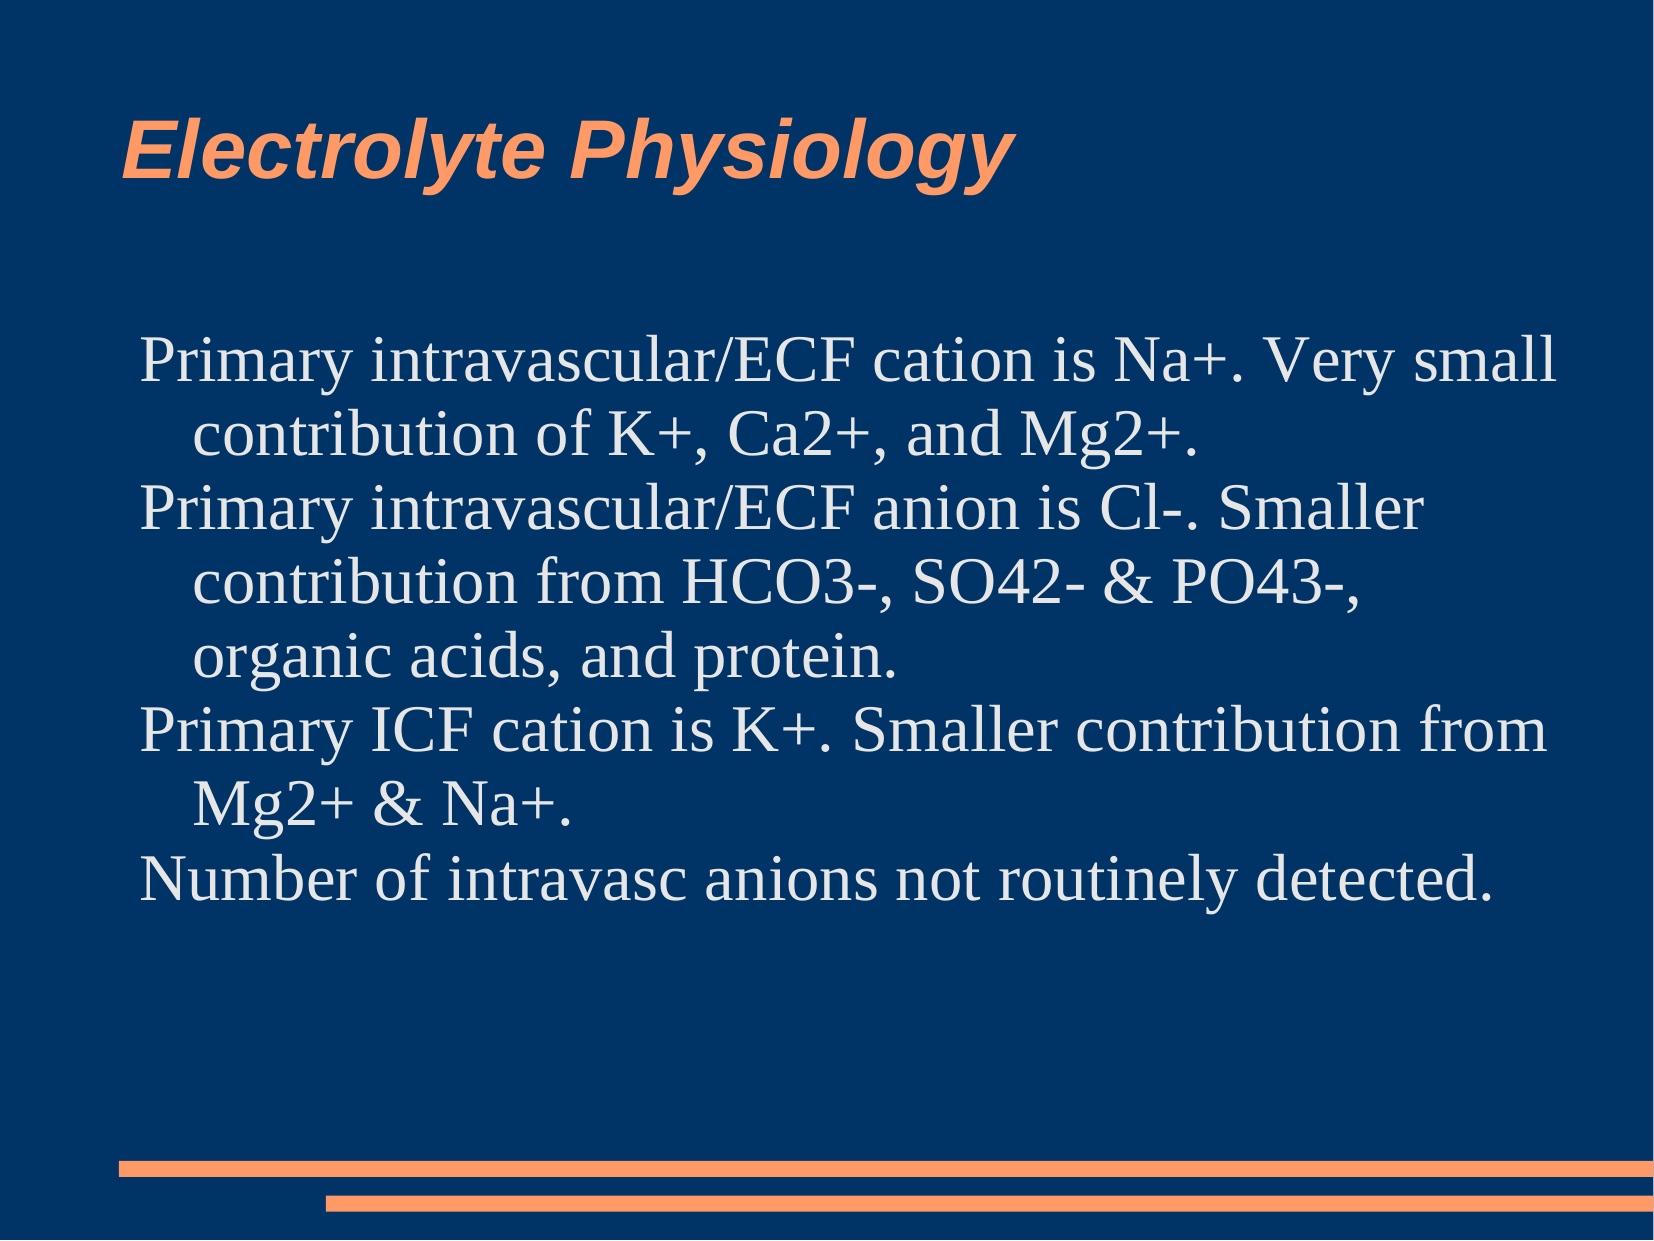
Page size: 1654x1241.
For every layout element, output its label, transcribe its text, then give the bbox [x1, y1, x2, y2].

title Electrolyte Physiology [121, 46, 1534, 254]
list Primary intravascular/ECF cation is Na+. Very small contribution of K+, Ca2+, and Mg2+. Primary intravascular/ECF anion is Cl-. Smaller contribution from HCO3-, SO42- & PO43-, organic acids, and protein. Primary ICF cation is K+. Smaller contribution from Mg2+ & Na+. Number of intravasc anions not routinely detected. [121, 322, 1561, 1132]
